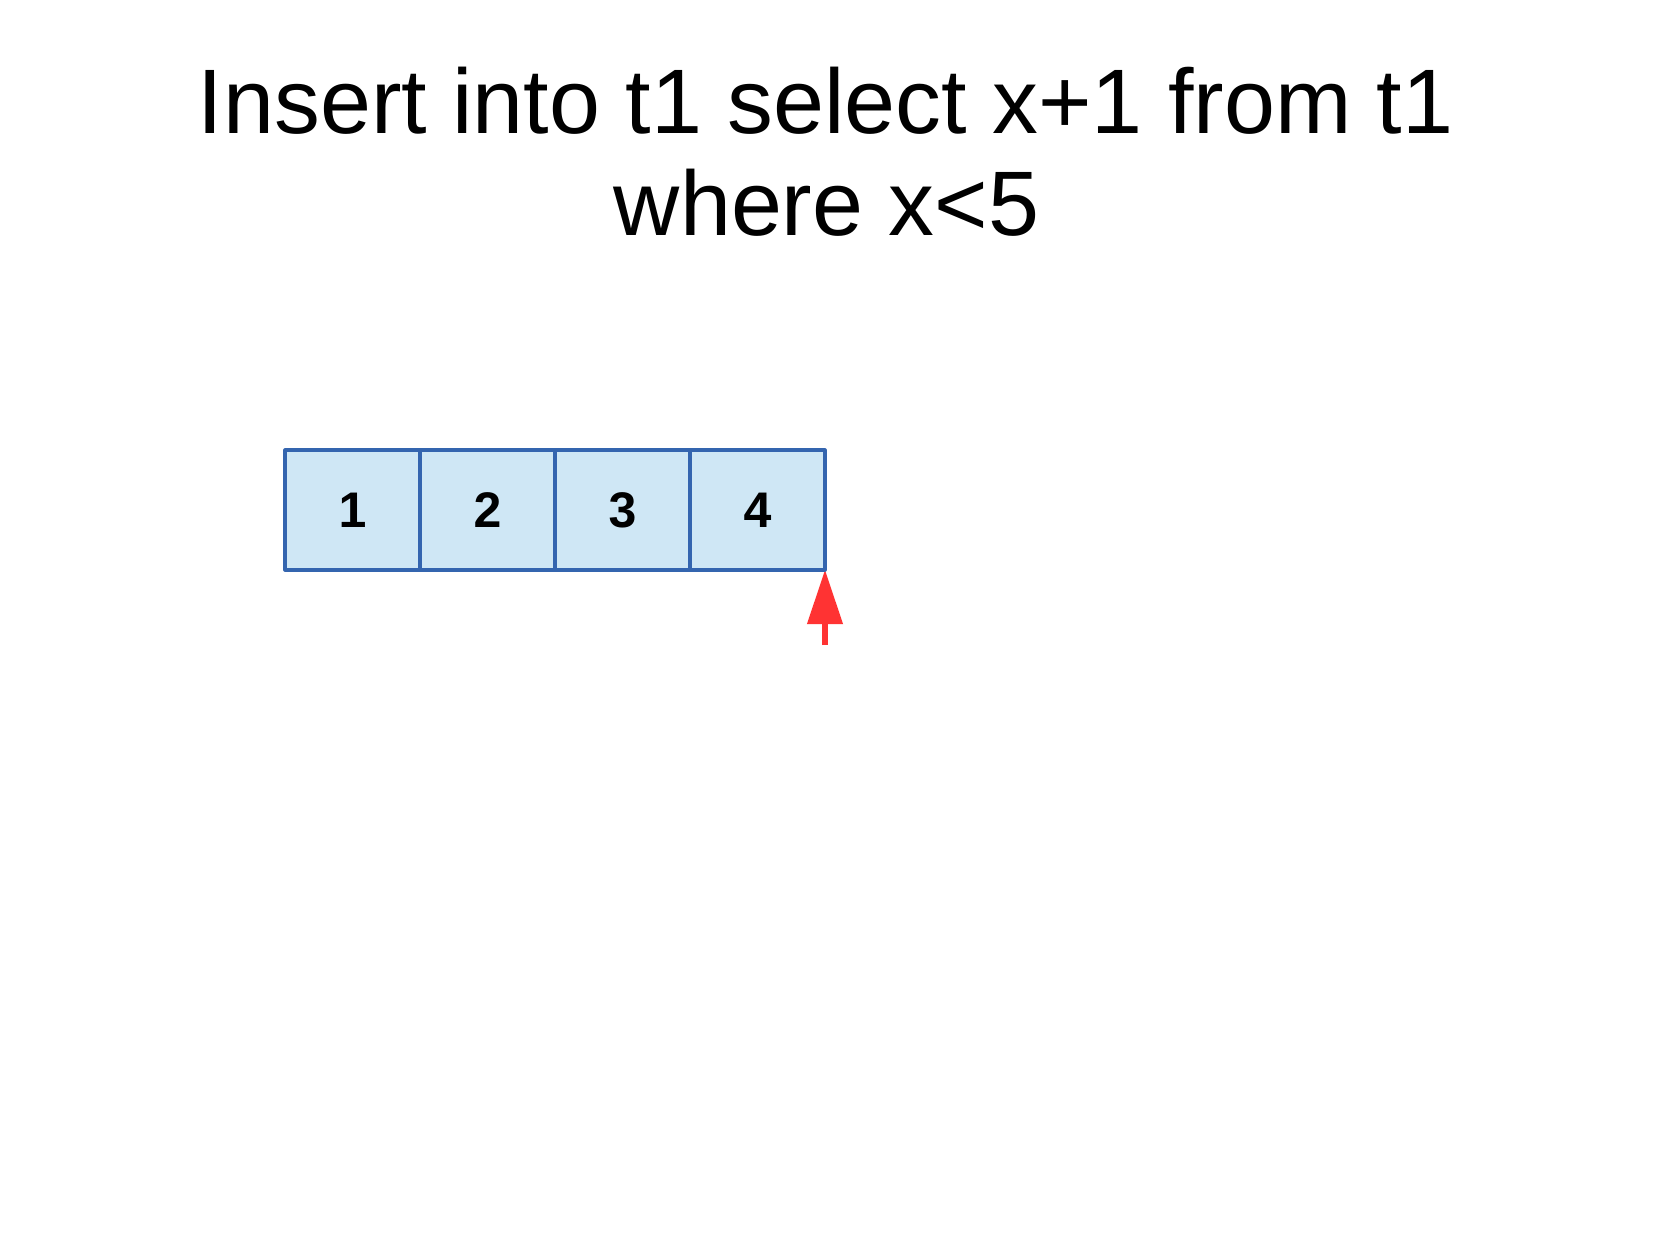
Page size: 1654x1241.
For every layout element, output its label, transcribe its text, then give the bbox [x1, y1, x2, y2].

text_box 1 [285, 450, 420, 571]
text_box 2 [420, 450, 555, 571]
text_box 4 [690, 450, 826, 571]
text_box 3 [555, 450, 690, 571]
title Insert into t1 select x+1 from t1 where x<5 [82, 49, 1571, 257]
